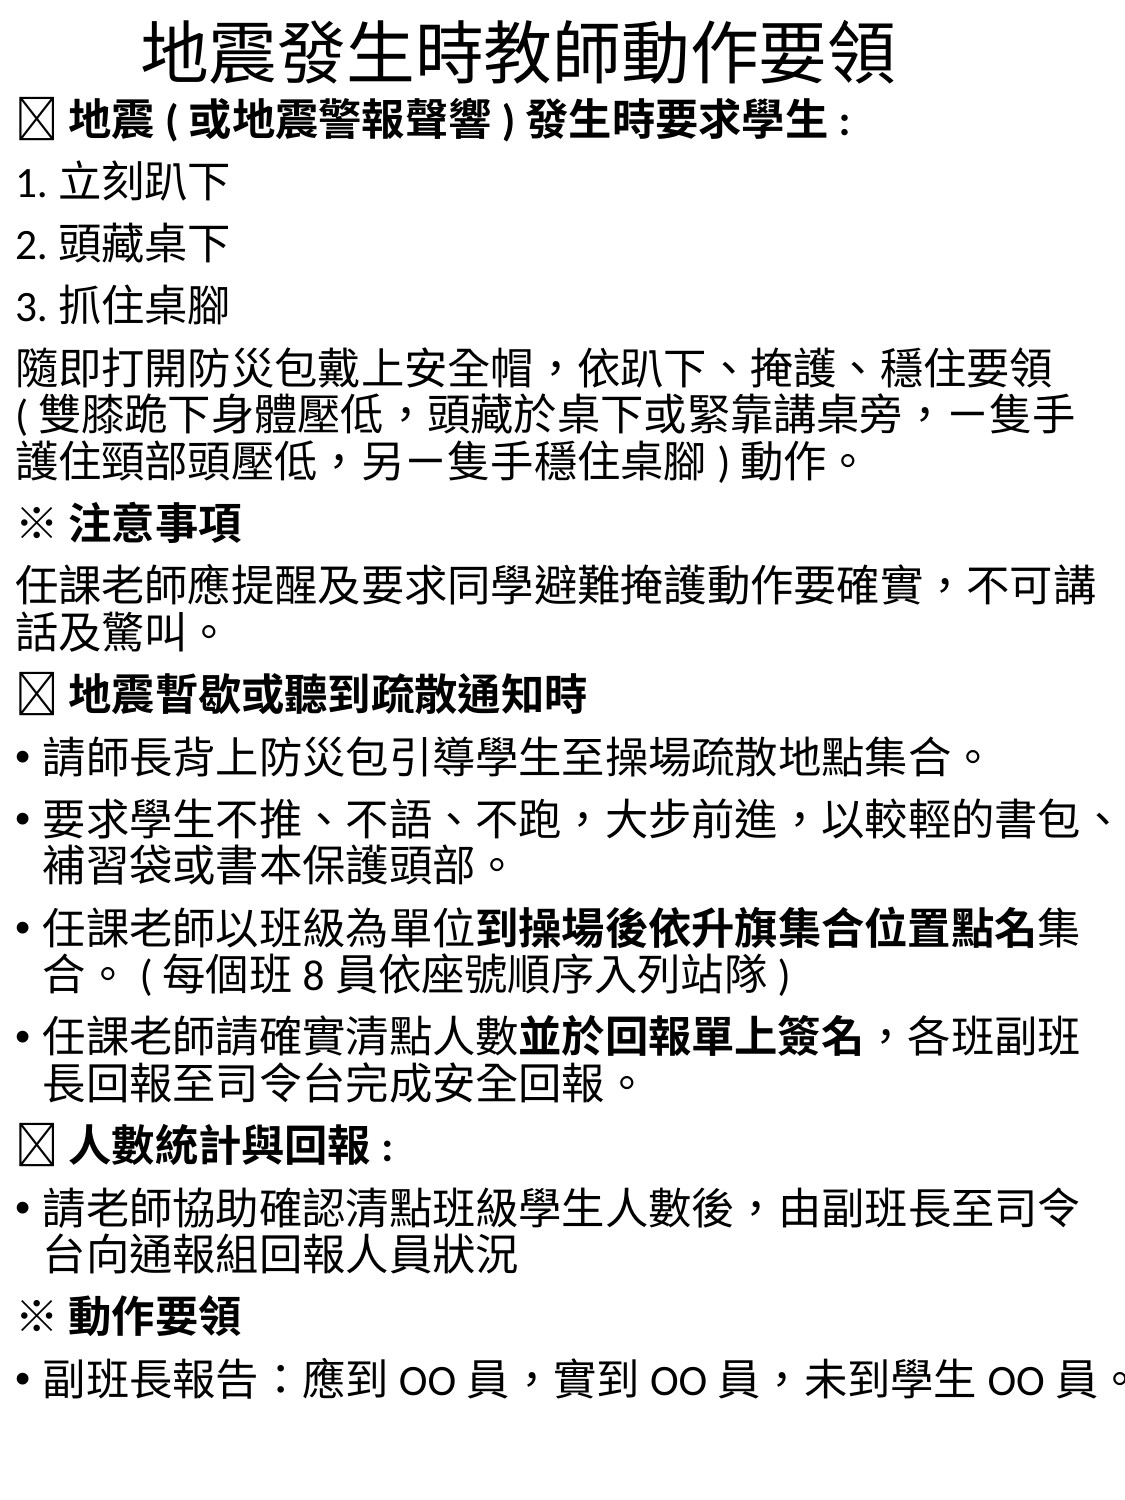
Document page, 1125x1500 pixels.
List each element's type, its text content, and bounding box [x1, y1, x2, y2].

list 地震(或地震警報聲響)發生時要求學生: 1.立刻趴下 2.頭藏桌下 3.抓住桌腳 隨即打開防災包戴上安全帽，依趴下、掩護、穩住要領(雙膝跪下身體壓低，頭藏於桌下或緊靠講桌旁，ㄧ隻手護住頸部頭壓低，另ㄧ隻手穩住桌腳)動作。 ※注意事項 任課老師應提醒及要求同學避難掩護動作要確實，不可講話及驚叫。 地震暫歇或聽到疏散通知時 請師長背上防災包引導學生至操場疏散地點集合。 要求學生不推、不語、不跑，大步前進，以較輕的書包、補習袋或書本保護頭部。 任課老師以班級為單位到操場後依升旗集合位置點名集合。(每個班8員依座號順序入列站隊) 任課老師請確實清點人數並於回報單上簽名，各班副班長回報至司令台完成安全回報。 人數統計與回報: 請老師協助確認清點班級學生人數後，由副班長至司令台向通報組回報人員狀況 ※動作要領 副班長報告：應到ΟΟ員，實到ΟΟ員，未到學生ΟΟ員。 [0, 90, 1125, 1453]
title 地震發生時教師動作要領 [125, 0, 1096, 90]
